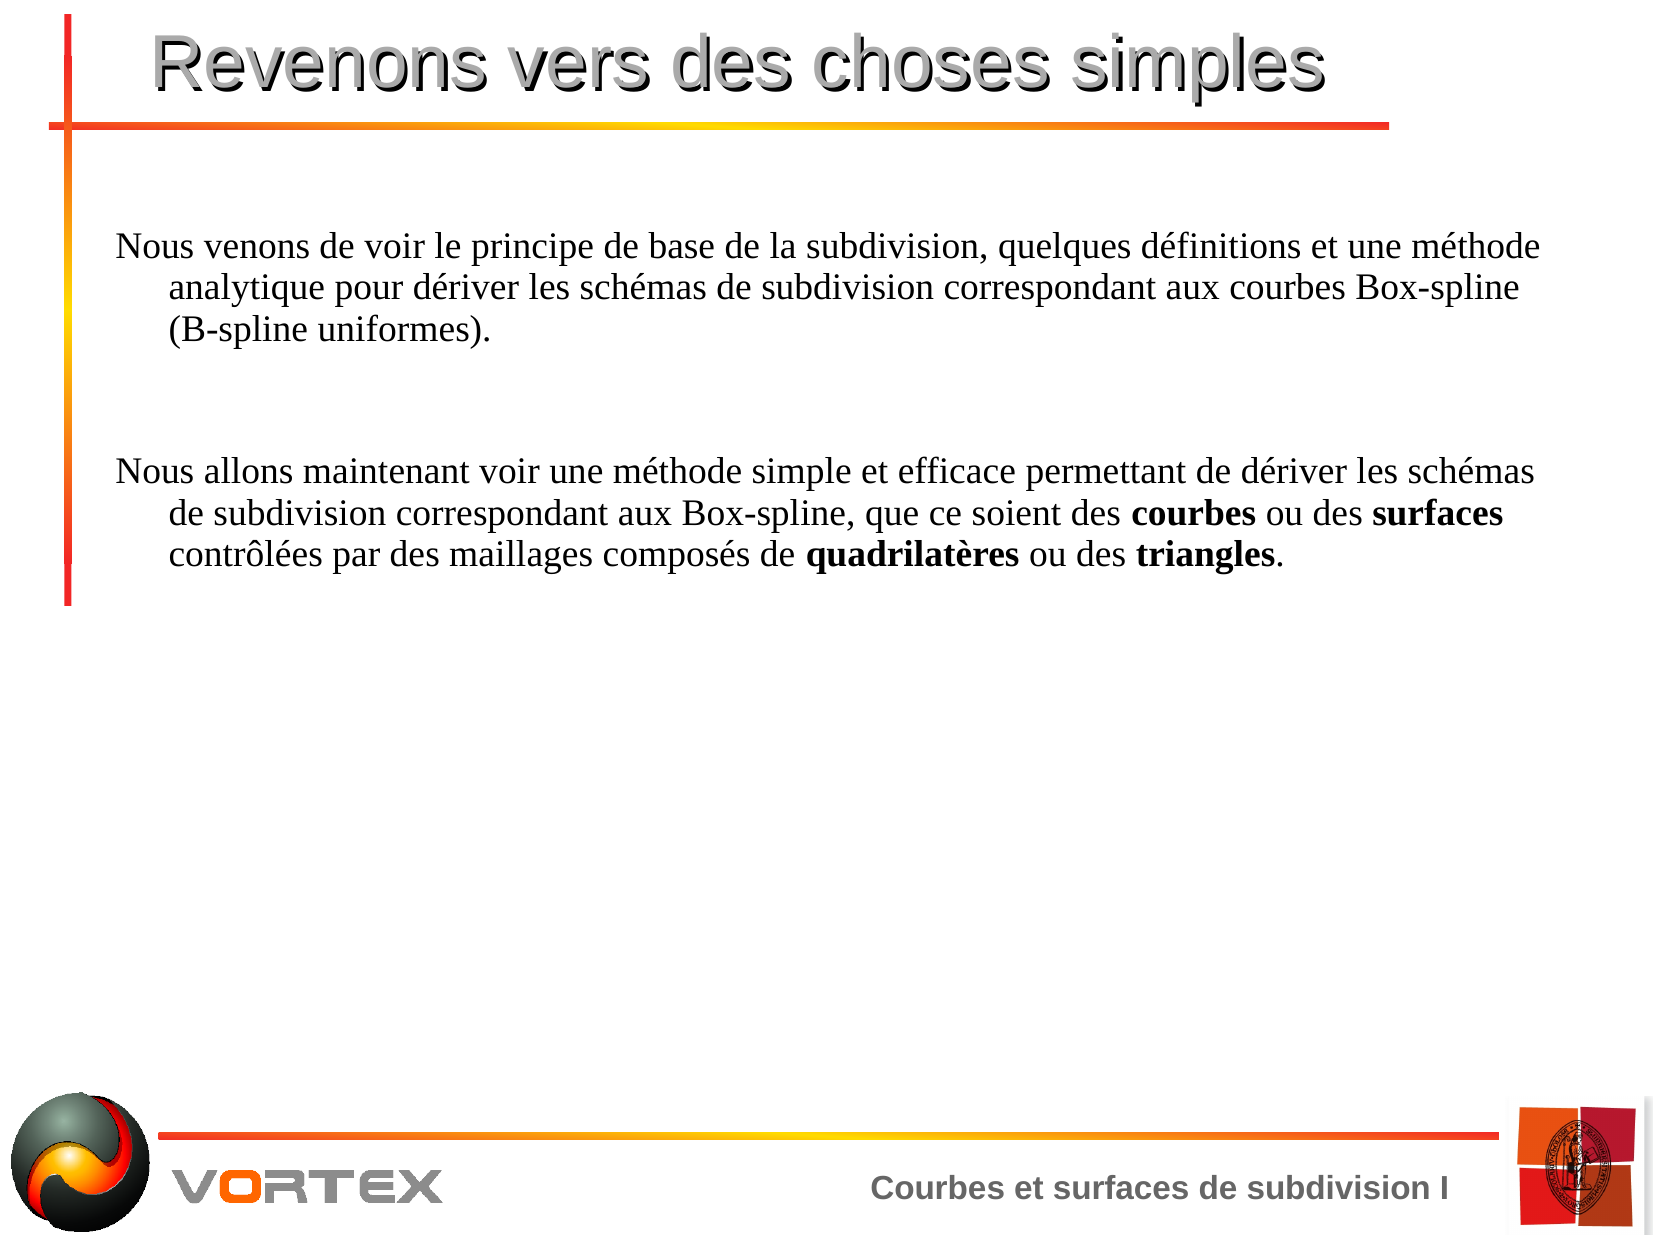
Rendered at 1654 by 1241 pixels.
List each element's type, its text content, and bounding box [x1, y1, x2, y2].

picture [1505, 1096, 1653, 1235]
picture [11, 1092, 443, 1232]
title Revenons vers des choses simples [82, 4, 1392, 120]
list Nous venons de voir le principe de base de la subdivision, quelques définitions et une méthode analytique pour dériver les schémas de subdivision correspondant aux courbes Box-spline (B-spline uniformes). Nous allons maintenant voir une méthode simple et efficace permettant de dériver les schémas de subdivision correspondant aux Box-spline, que ce soient des courbes ou des surfaces contrôlées par des maillages composés de quadrilatères ou des triangles. [97, 153, 1571, 1109]
